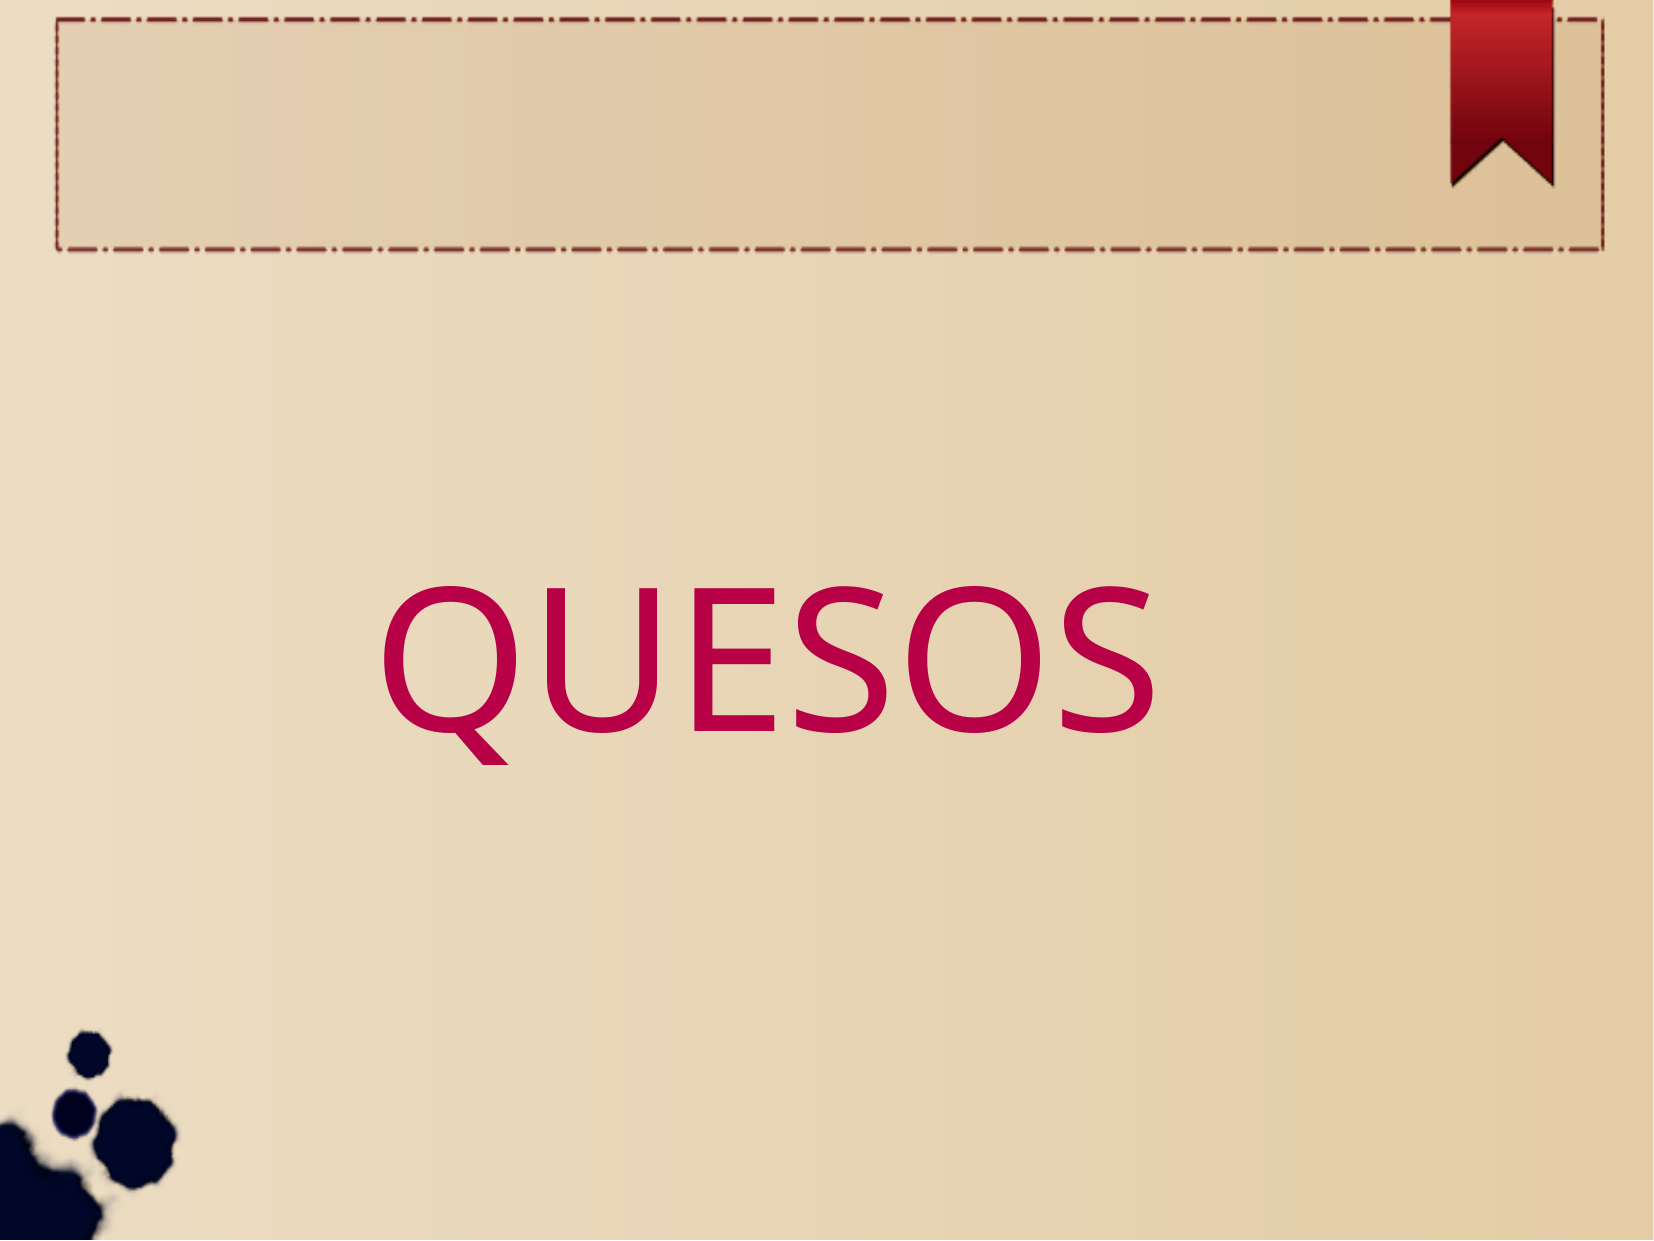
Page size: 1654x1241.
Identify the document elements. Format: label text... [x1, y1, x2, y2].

subtitle QUESOS [82, 173, 1453, 1134]
picture [0, 0, 1654, 1240]
